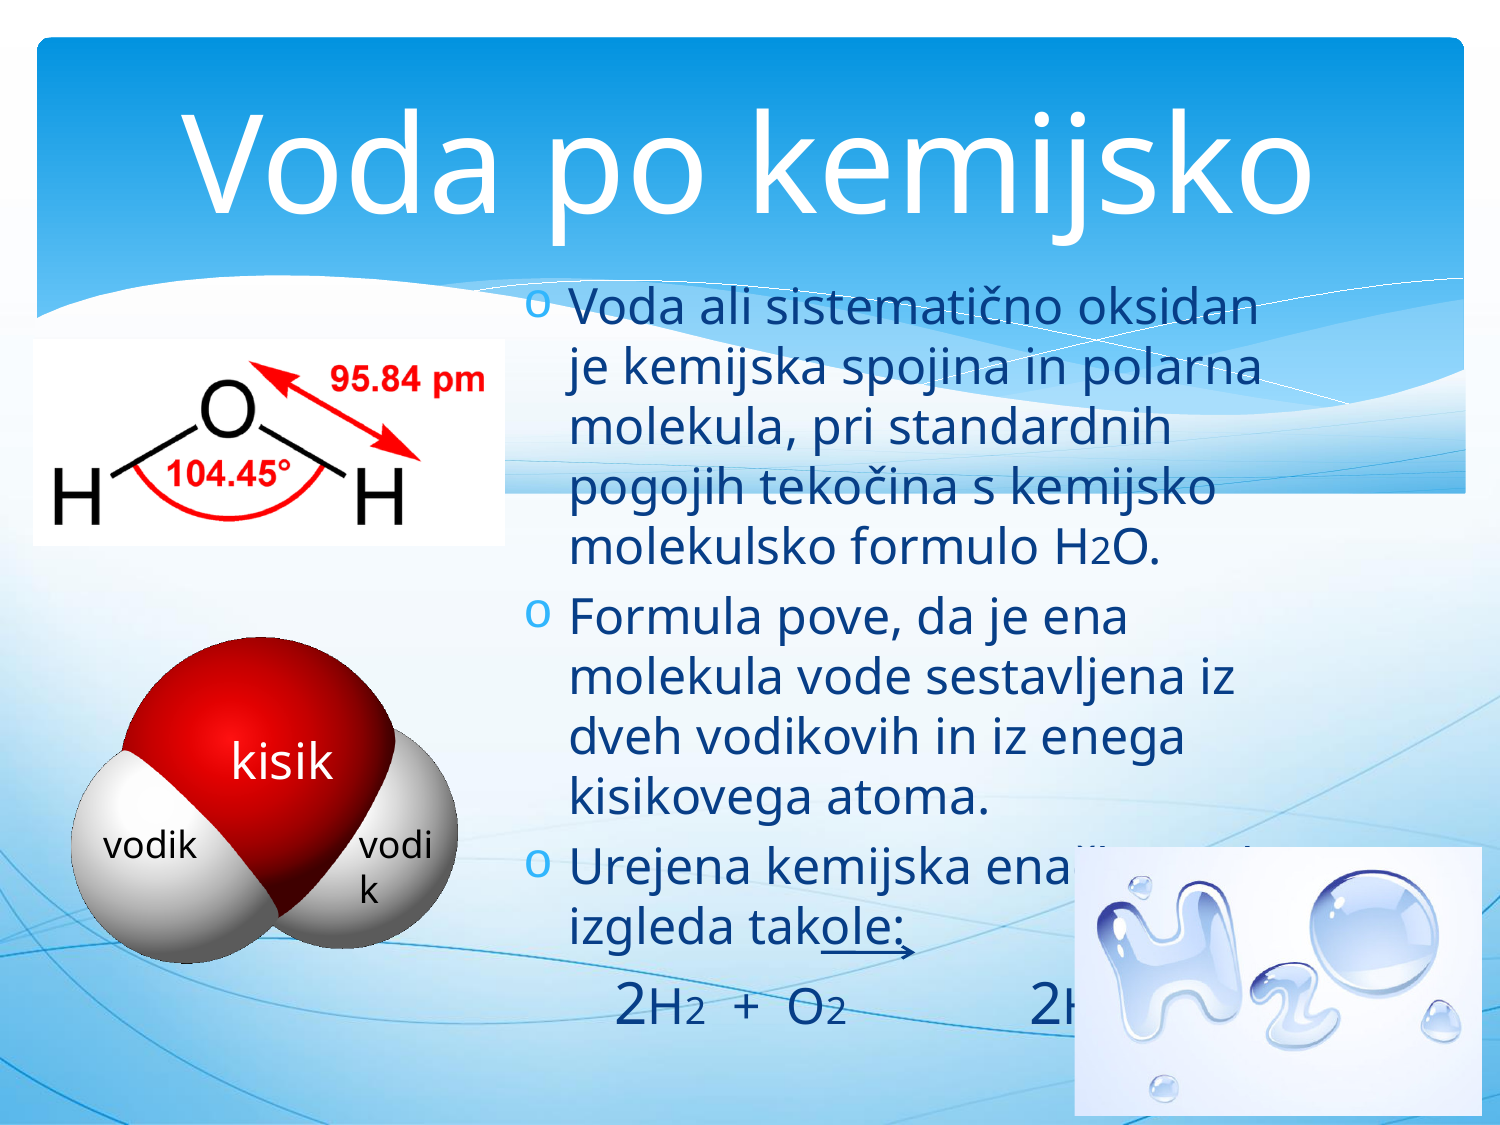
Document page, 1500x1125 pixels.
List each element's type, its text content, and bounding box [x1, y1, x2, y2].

text_box kisik [215, 722, 358, 798]
list Voda ali sistematično oksidan je kemijska spojina in polarna molekula, pri standardnih pogojih tekočina s kemijsko molekulsko formulo H2O. Formula pove, da je ena molekula vode sestavljena iz dveh vodikovih in iz enega kisikovega atoma. Urejena kemijska enačba vode izgleda takole: 2H2 + O2 2H2O [508, 267, 1329, 1059]
text_box vodik [88, 813, 219, 874]
picture [0, 0, 1500, 1125]
text_box vodik [344, 813, 463, 919]
title Voda po kemijsko [75, 55, 1425, 261]
